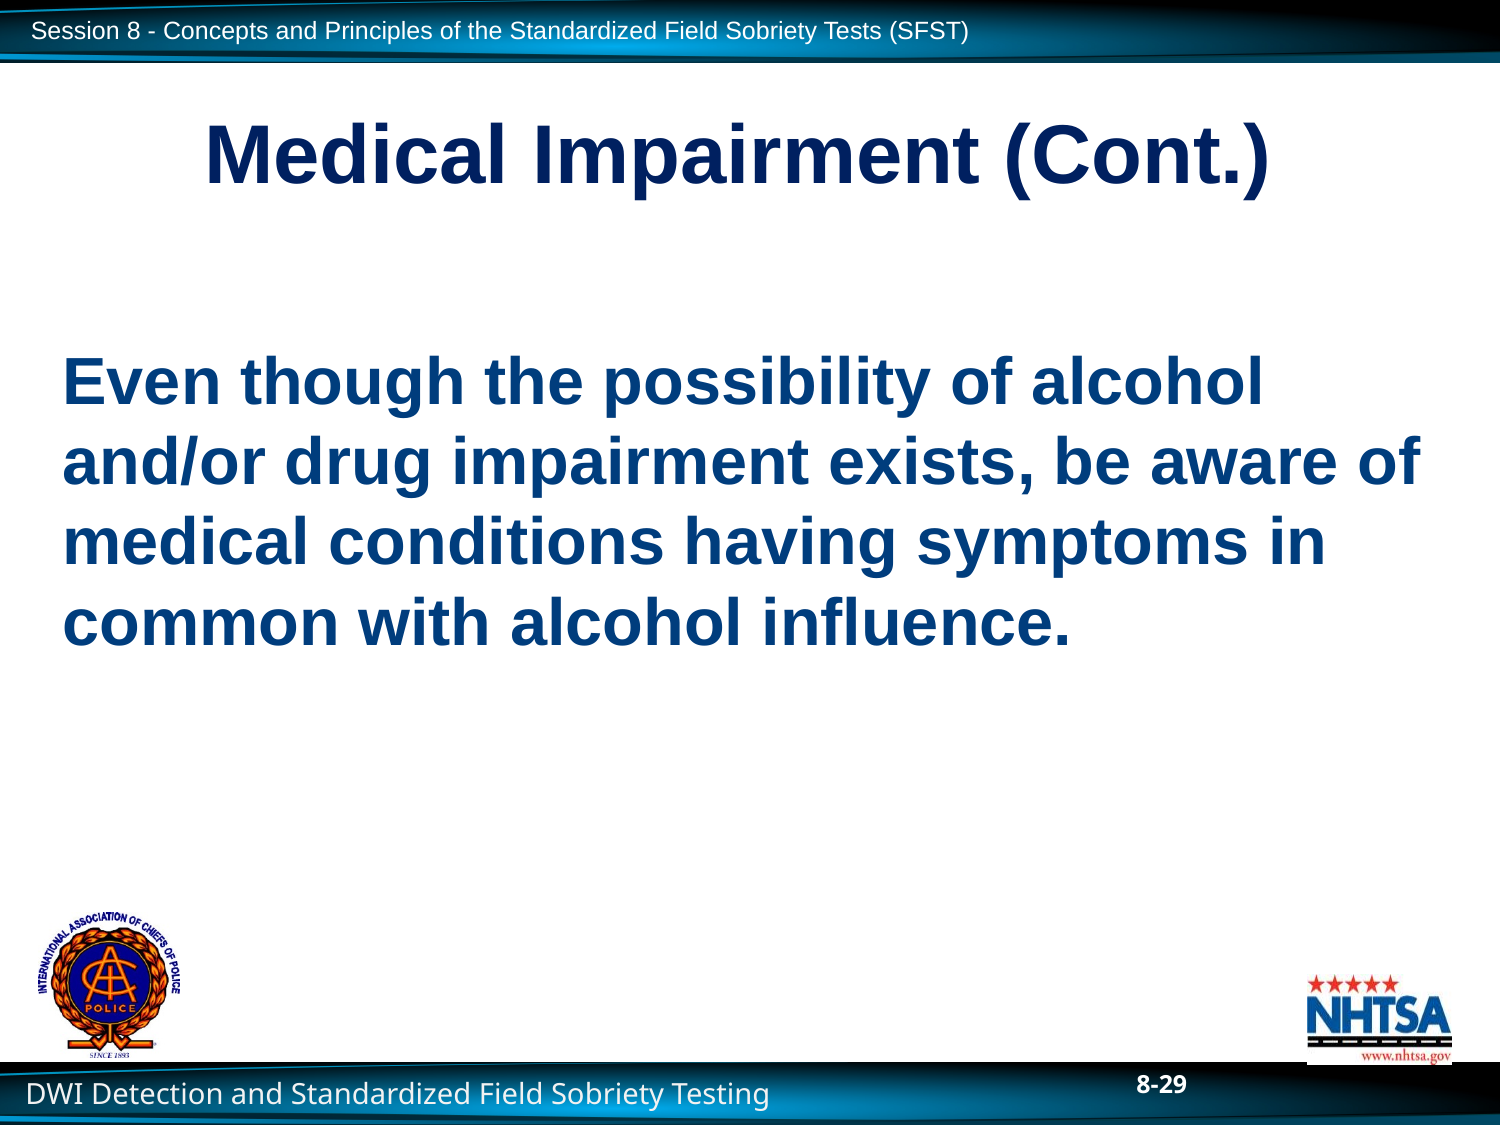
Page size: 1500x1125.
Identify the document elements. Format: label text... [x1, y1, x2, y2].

title Medical Impairment (Cont.) [50, 87, 1451, 213]
list Even though the possibility of alcohol and/or drug impairment exists, be aware of medical conditions having symptoms in common with alcohol influence. [62, 338, 1458, 766]
slide_number 8-29 [1121, 1055, 1472, 1116]
